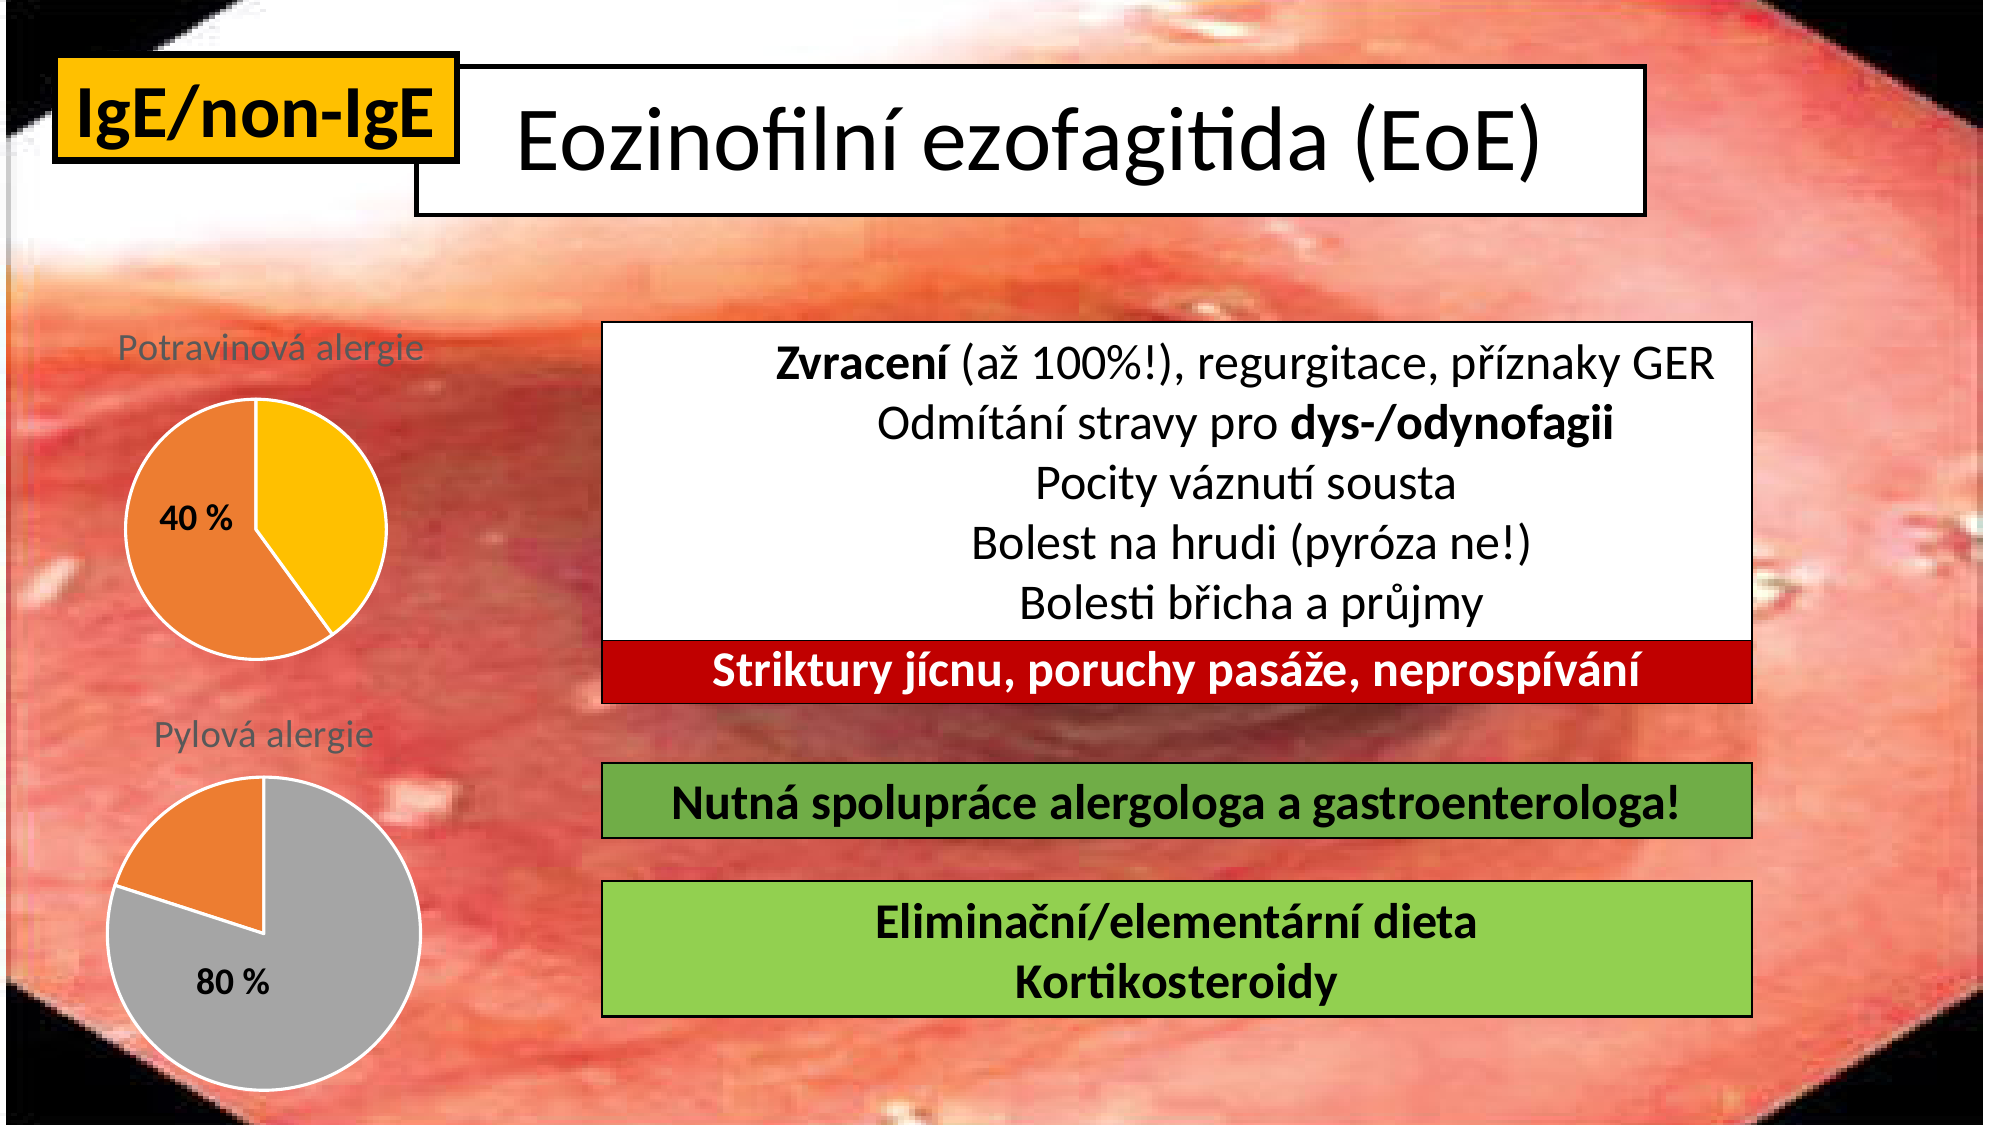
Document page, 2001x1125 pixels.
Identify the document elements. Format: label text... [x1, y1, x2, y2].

text_box Eozinofilní ezofagitida (EoE) [654, 66, 1645, 216]
text_box Eliminační/elementární dieta Kortikosteroidy [602, 881, 1752, 1017]
text_box Zvracení (až 100%!), regurgitace, příznaky GER Odmítání stravy pro dys-/odynofagii Pocity váznutí sousta Bolest na hrudi (pyróza ne!) Bolesti břicha a průjmy [602, 322, 1752, 641]
chart [55, 690, 473, 1099]
text_box Striktury jícnu, poruchy pasáže, neprospívání [602, 641, 1752, 704]
picture [0, 0, 2000, 1125]
text_box 40 % [144, 486, 248, 546]
chart [0, 48, 654, 661]
text_box Nutná spolupráce alergologa a gastroenterologa! [602, 763, 1752, 838]
text_box 80 % [181, 950, 285, 1010]
